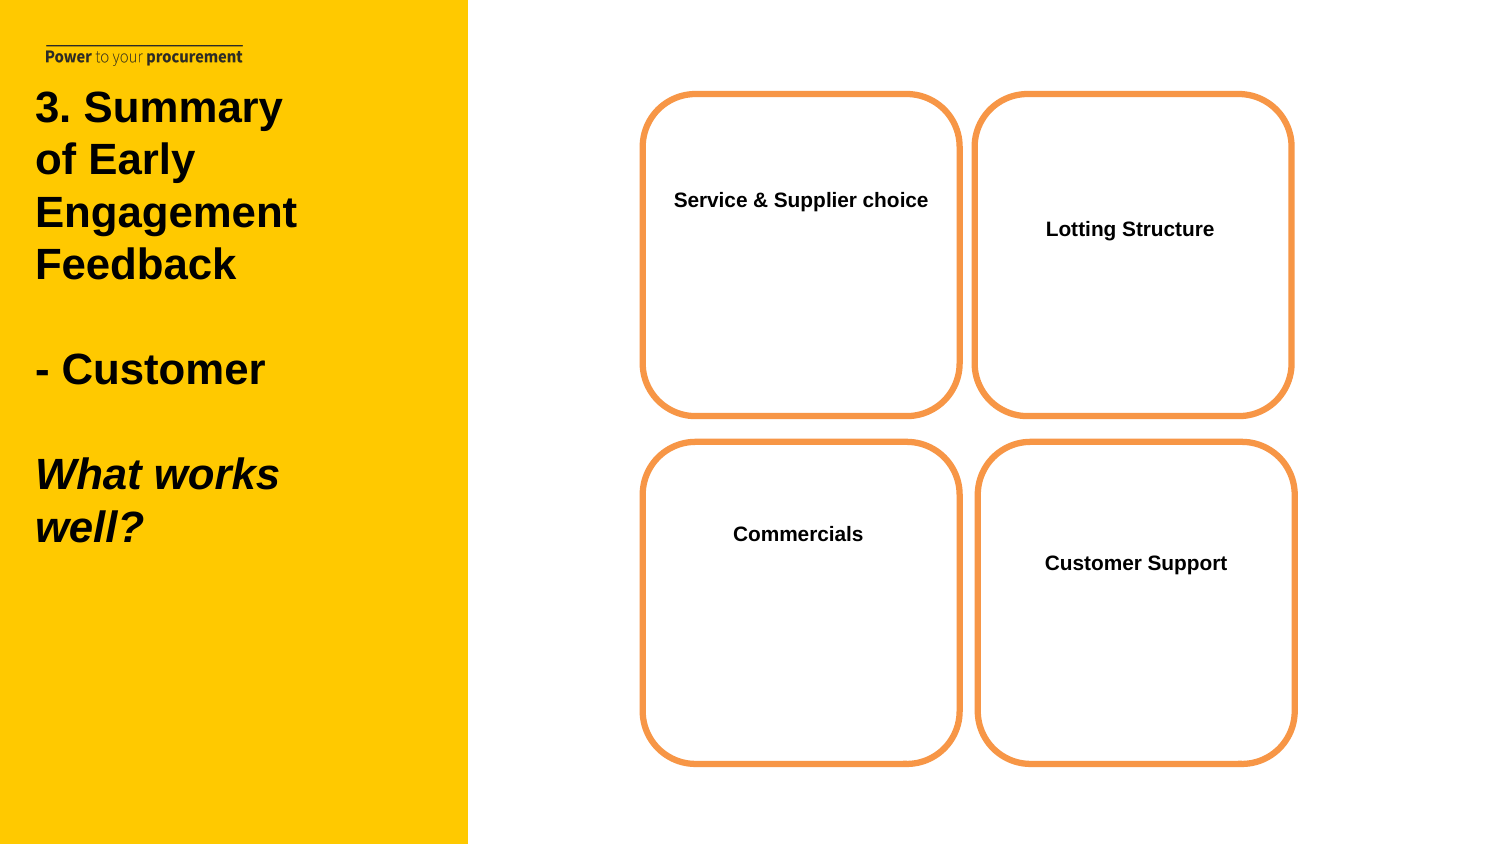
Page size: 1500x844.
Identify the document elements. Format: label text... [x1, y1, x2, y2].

text_box Service & Supplier choice [642, 94, 960, 417]
text_box Commercials [642, 441, 960, 764]
title 3. Summary of Early Engagement Feedback - Customer What works well? [34, 78, 318, 157]
text_box Customer Support [977, 441, 1295, 764]
text_box Lotting Structure [974, 94, 1292, 417]
